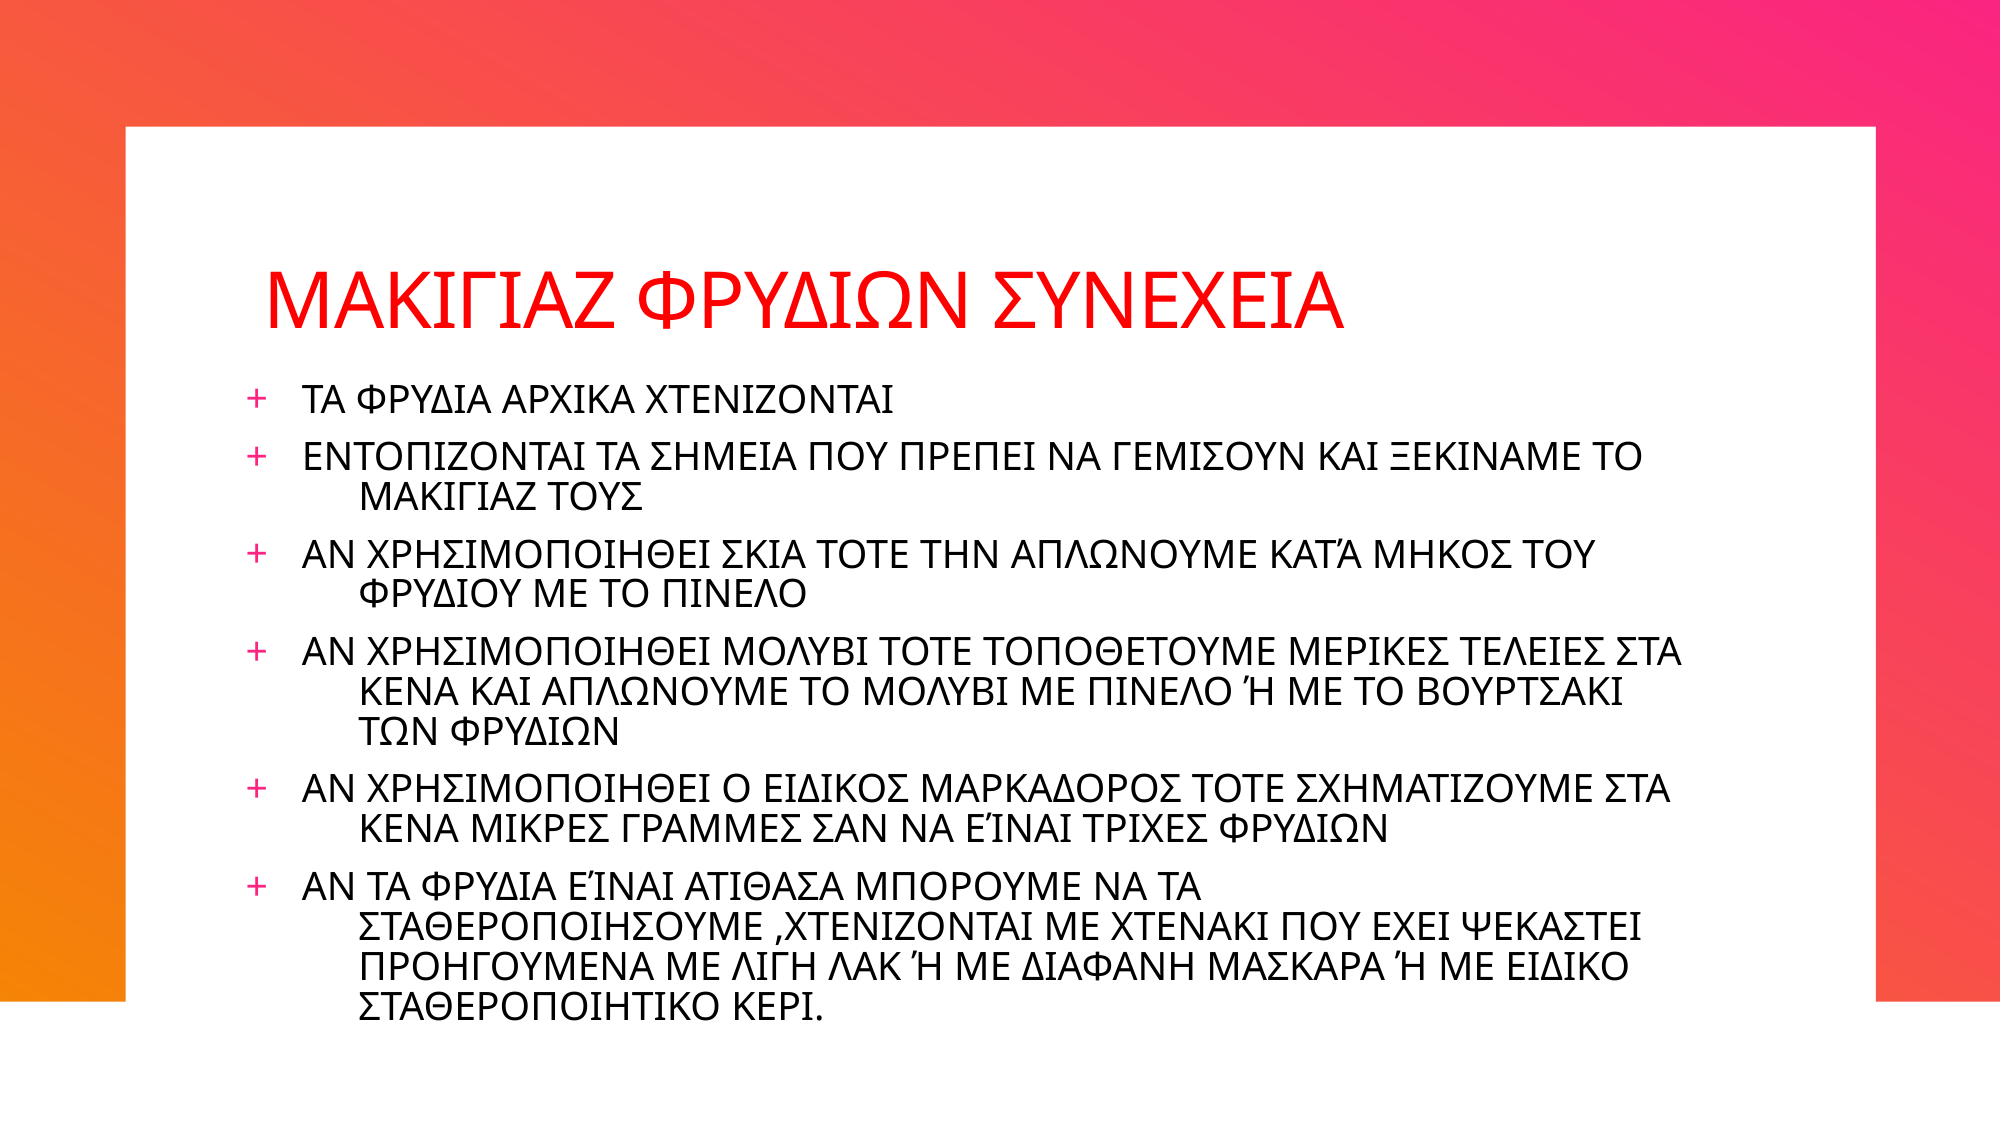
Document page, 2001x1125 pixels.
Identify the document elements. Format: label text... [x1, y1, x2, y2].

list ΤΑ ΦΡΥΔΙΑ ΑΡΧΙΚΑ ΧΤΕΝΙΖΟΝΤΑΙ ΕΝΤΟΠΙΖΟΝΤΑΙ ΤΑ ΣΗΜΕΙΑ ΠΟΥ ΠΡΕΠΕΙ ΝΑ ΓΕΜΙΣΟΥΝ ΚΑΙ ΞΕΚΙΝΑΜΕ ΤΟ ΜΑΚΙΓΙΑΖ ΤΟΥΣ ΑΝ ΧΡΗΣΙΜΟΠΟΙΗΘΕΙ ΣΚΙΑ ΤΟΤΕ ΤΗΝ ΑΠΛΩΝΟΥΜΕ ΚΑΤΆ ΜΗΚΟΣ ΤΟΥ ΦΡΥΔΙΟΥ ΜΕ ΤΟ ΠΙΝΕΛΟ ΑΝ ΧΡΗΣΙΜΟΠΟΙΗΘΕΙ ΜΟΛΥΒΙ ΤΟΤΕ ΤΟΠΟΘΕΤΟΥΜΕ ΜΕΡΙΚΕΣ ΤΕΛΕΙΕΣ ΣΤΑ ΚΕΝΑ ΚΑΙ ΑΠΛΩΝΟΥΜΕ ΤΟ ΜΟΛΥΒΙ ΜΕ ΠΙΝΕΛΟ Ή ΜΕ ΤΟ ΒΟΥΡΤΣΑΚΙ ΤΩΝ ΦΡΥΔΙΩΝ ΑΝ ΧΡΗΣΙΜΟΠΟΙΗΘΕΙ Ο ΕΙΔΙΚΟΣ ΜΑΡΚΑΔΟΡΟΣ ΤΟΤΕ ΣΧΗΜΑΤΙΖΟΥΜΕ ΣΤΑ ΚΕΝΑ ΜΙΚΡΕΣ ΓΡΑΜΜΕΣ ΣΑΝ ΝΑ ΕΊΝΑΙ ΤΡΙΧΕΣ ΦΡΥΔΙΩΝ ΑΝ ΤΑ ΦΡΥΔΙΑ ΕΊΝΑΙ ΑΤΙΘΑΣΑ ΜΠΟΡΟΥΜΕ ΝΑ ΤΑ ΣΤΑΘΕΡΟΠΟΙΗΣΟΥΜΕ ,ΧΤΕΝΙΖΟΝΤΑΙ ΜΕ ΧΤΕΝΑΚΙ ΠΟΥ ΕΧΕΙ ΨΕΚΑΣΤΕΙ ΠΡΟΗΓΟΥΜΕΝΑ ΜΕ ΛΙΓΗ ΛΑΚ Ή ΜΕ ΔΙΑΦΑΝΗ ΜΑΣΚΑΡΑ Ή ΜΕ ΕΙΔΙΚΟ ΣΤΑΘΕΡΟΠΟΙΗΤΙΚΟ ΚΕΡΙ. [230, 373, 1731, 1037]
title ΜΑΚΙΓΙΑΖ ΦΡΥΔΙΩΝ ΣΥΝΕΧΕΙΑ [248, 248, 1472, 373]
